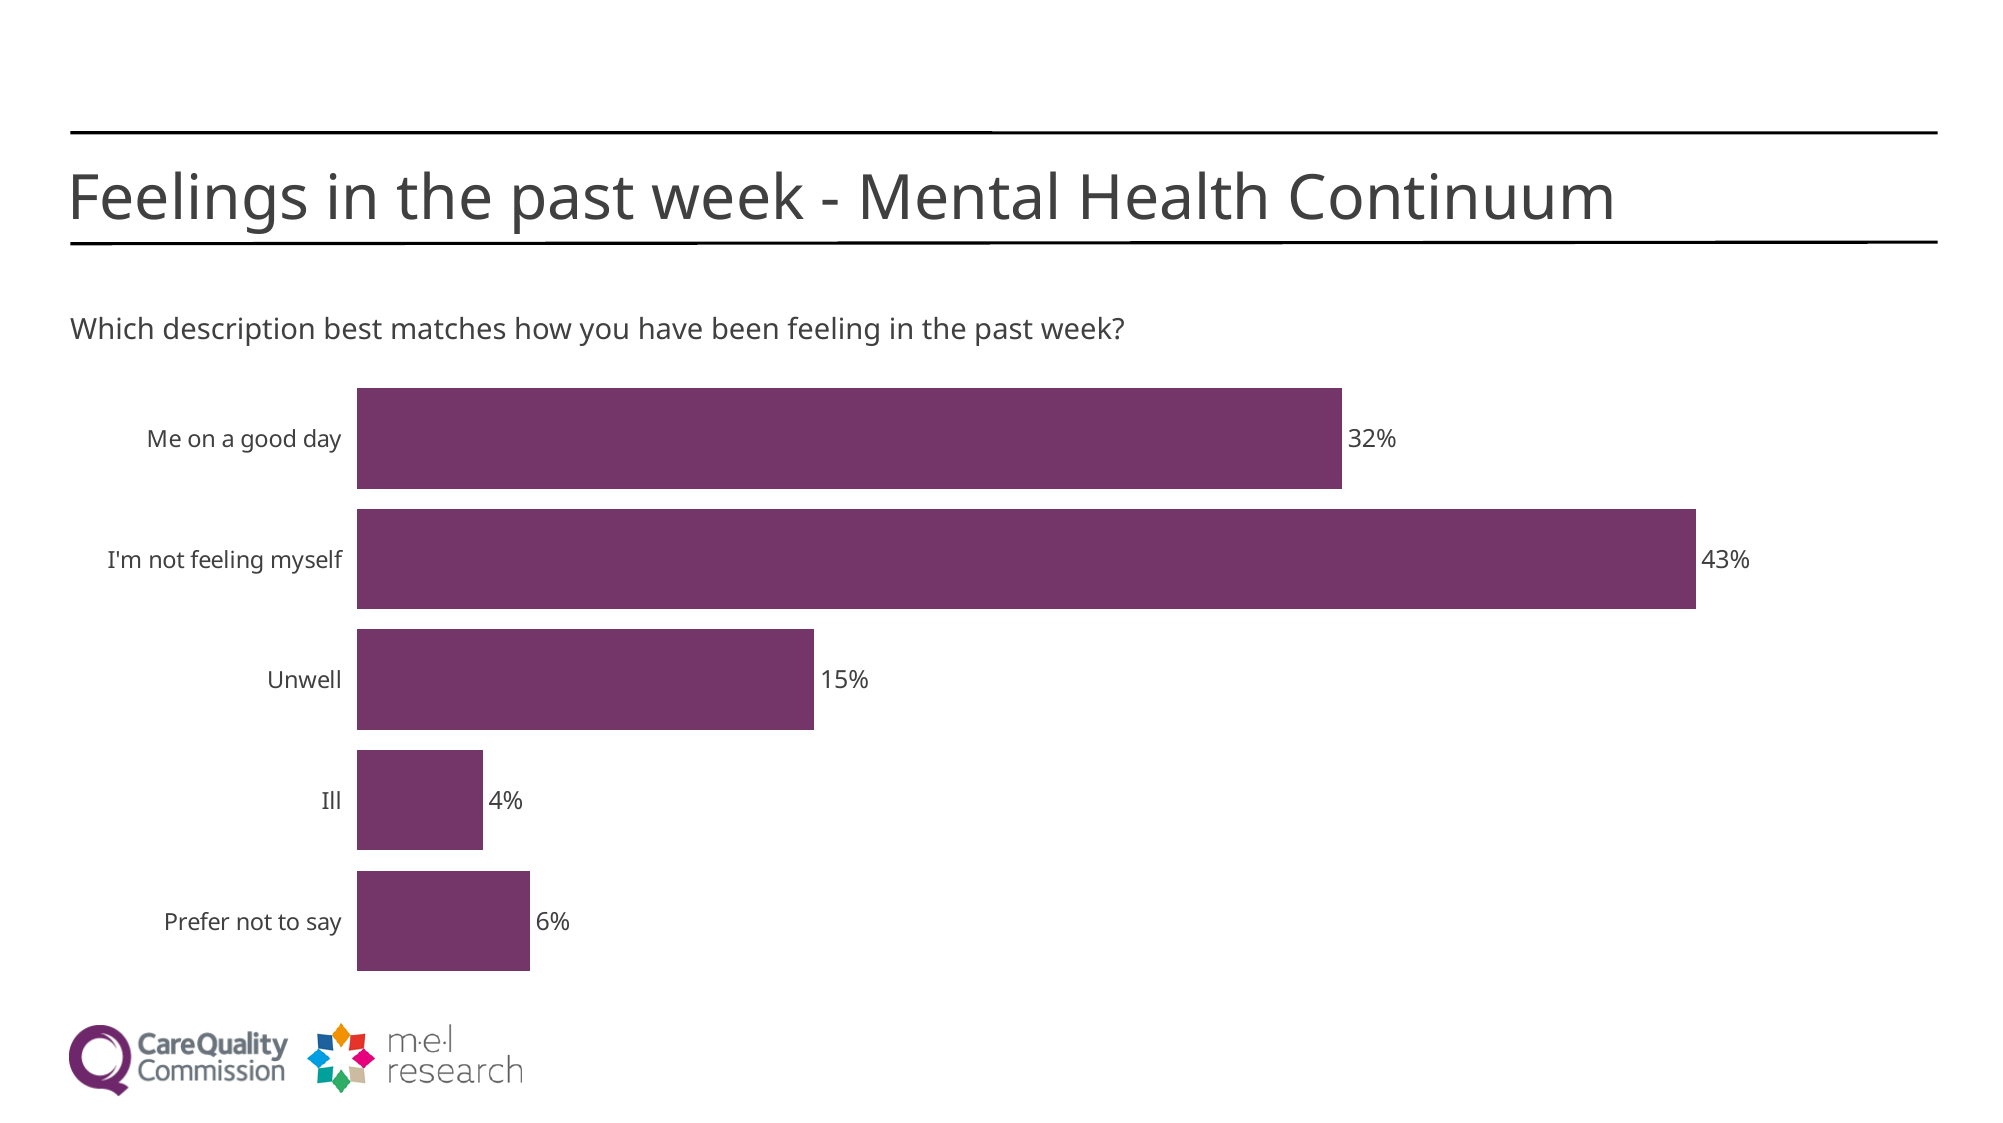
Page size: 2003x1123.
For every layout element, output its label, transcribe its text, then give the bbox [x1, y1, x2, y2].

picture [67, 1023, 291, 1099]
title Feelings in the past week - Mental Health Continuum [67, 143, 1935, 232]
picture [307, 1023, 522, 1093]
text_box Which description best matches how you have been feeling in the past week? [70, 303, 1425, 346]
chart [70, 365, 1935, 994]
